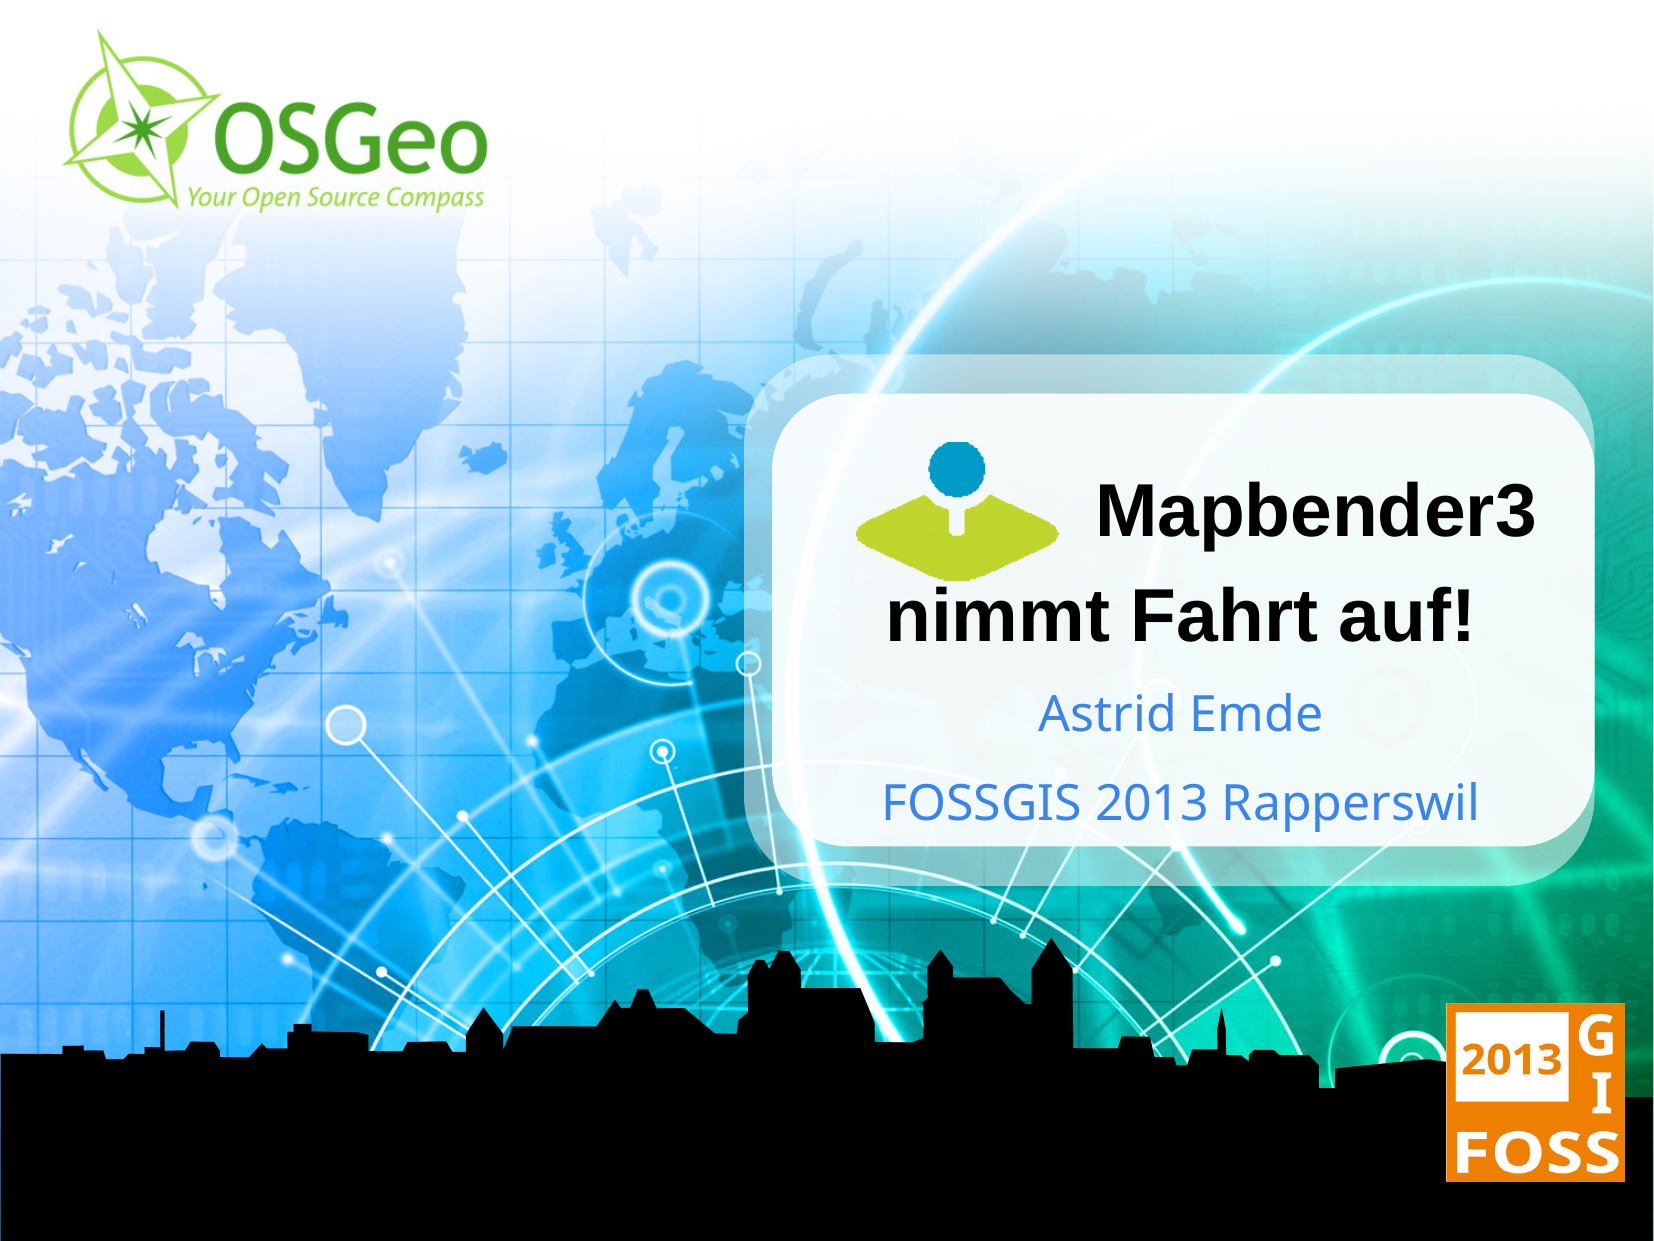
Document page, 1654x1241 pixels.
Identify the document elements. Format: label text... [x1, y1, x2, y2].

picture [0, 0, 1654, 1241]
text_box Mapbender3 nimmt Fahrt auf! Astrid Emde FOSSGIS 2013 Rapperswil [797, 460, 1566, 843]
